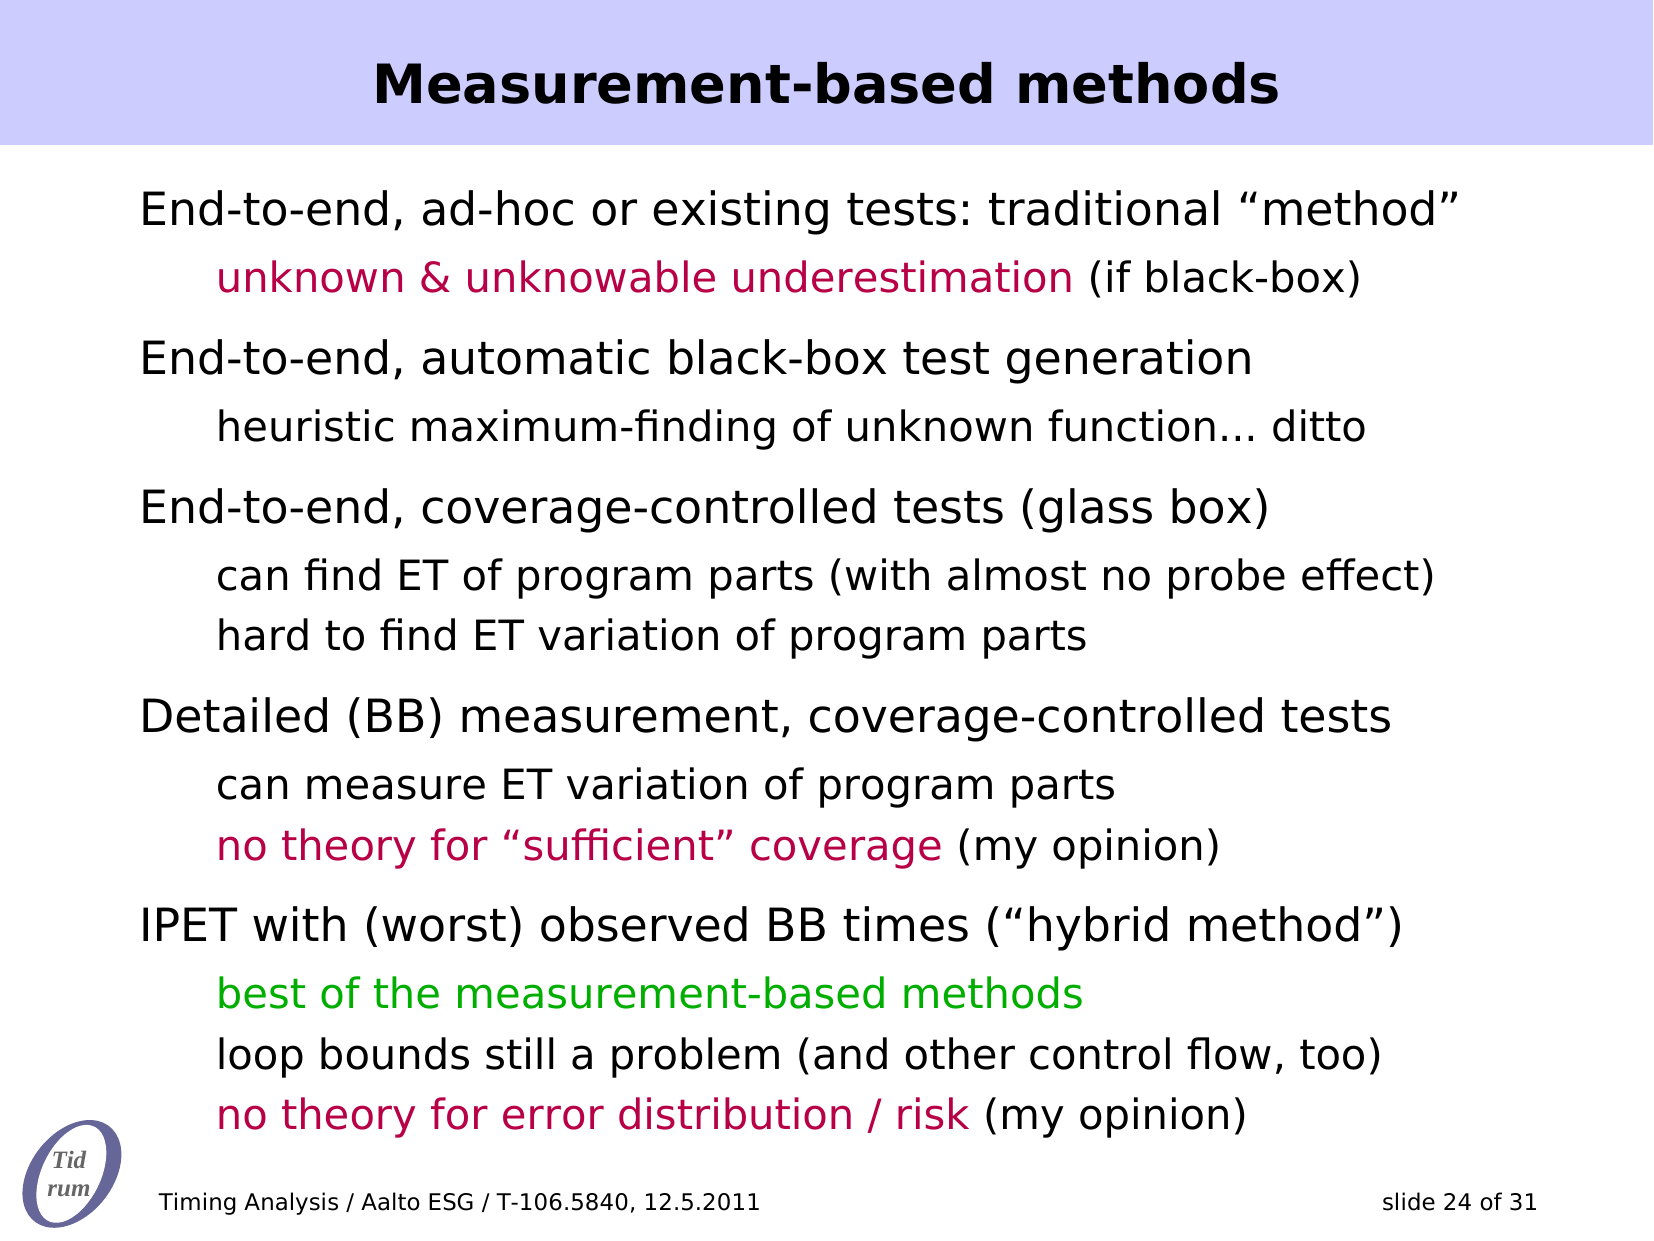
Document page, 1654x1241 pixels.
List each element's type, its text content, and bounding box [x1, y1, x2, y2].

list End-to-end, ad-hoc or existing tests: traditional “method” unknown & unknowable underestimation (if black-box) End-to-end, automatic black-box test generation heuristic maximum-finding of unknown function... ditto End-to-end, coverage-controlled tests (glass box) can find ET of program parts (with almost no probe effect) hard to find ET variation of program parts Detailed (BB) measurement, coverage-controlled tests can measure ET variation of program parts no theory for “sufficient” coverage (my opinion) IPET with (worst) observed BB times (“hybrid method”) best of the measurement-based methods loop bounds still a problem (and other control flow, too) no theory for error distribution / risk (my opinion) [121, 182, 1533, 1140]
title Measurement-based methods [121, 43, 1533, 126]
